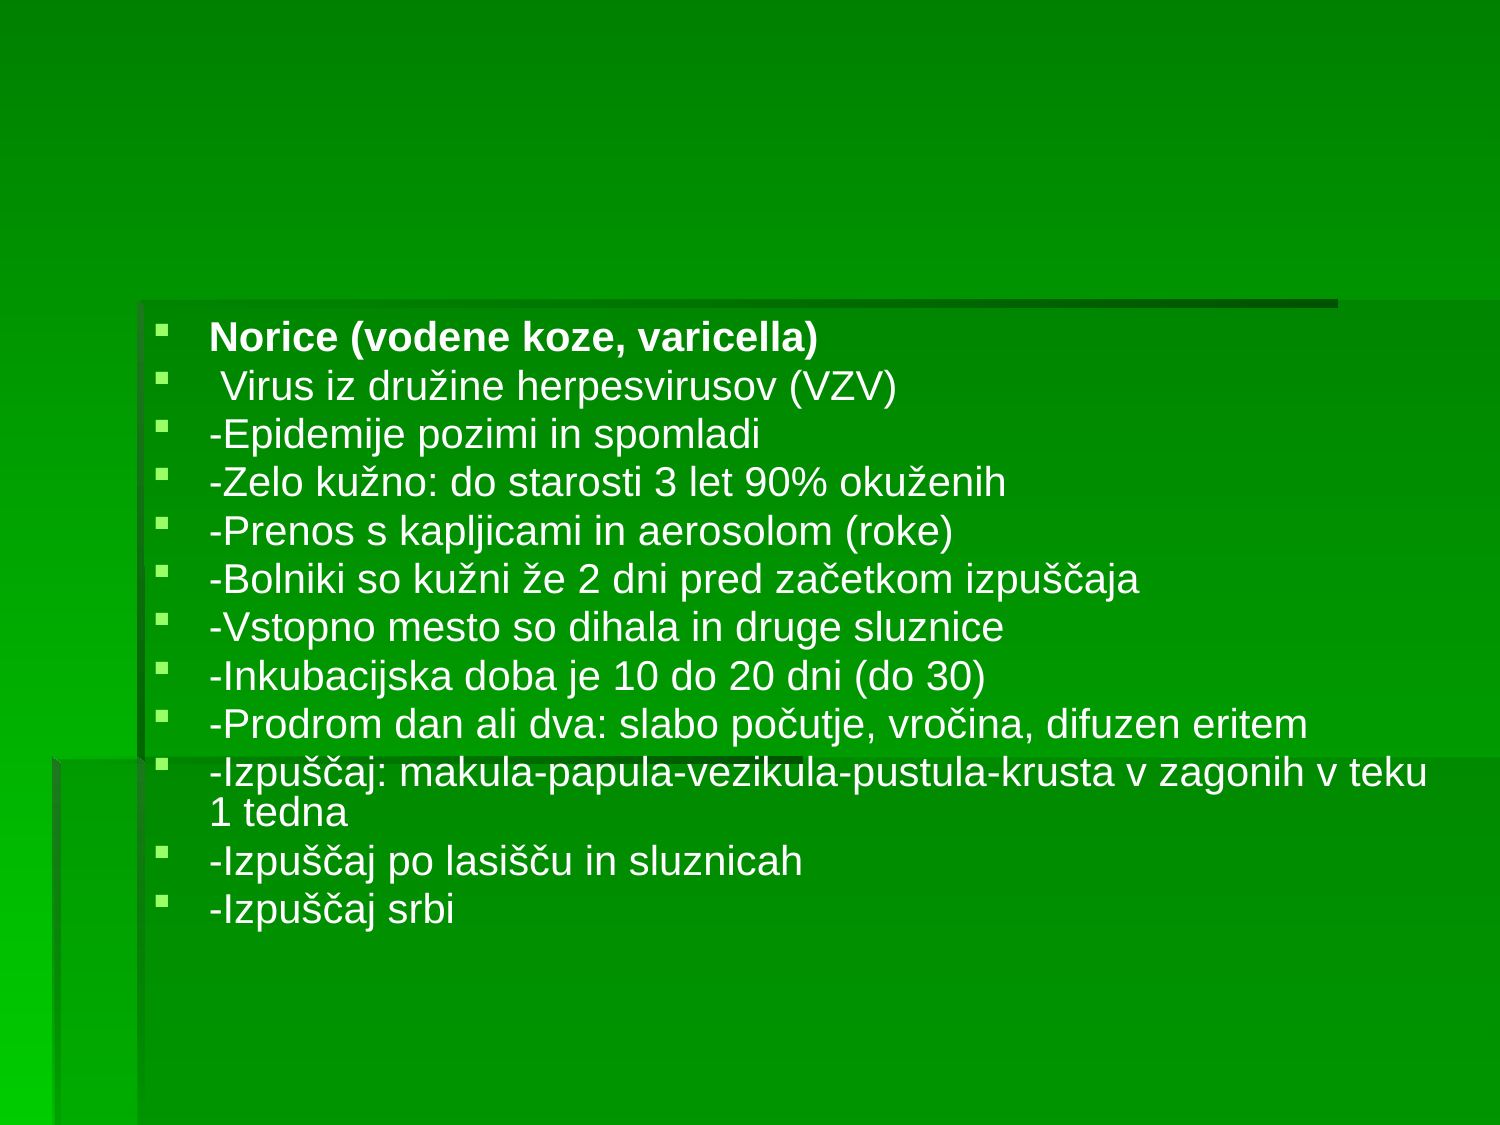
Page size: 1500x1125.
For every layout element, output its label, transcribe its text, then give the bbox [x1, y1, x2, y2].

list Norice (vodene koze, varicella) Virus iz družine herpesvirusov (VZV) -Epidemije pozimi in spomladi -Zelo kužno: do starosti 3 let 90% okuženih -Prenos s kapljicami in aerosolom (roke) -Bolniki so kužni že 2 dni pred začetkom izpuščaja -Vstopno mesto so dihala in druge sluznice -Inkubacijska doba je 10 do 20 dni (do 30) -Prodrom dan ali dva: slabo počutje, vročina, difuzen eritem -Izpuščaj: makula-papula-vezikula-pustula-krusta v zagonih v teku 1 tedna -Izpuščaj po lasišču in sluznicah -Izpuščaj srbi [137, 312, 1451, 1000]
